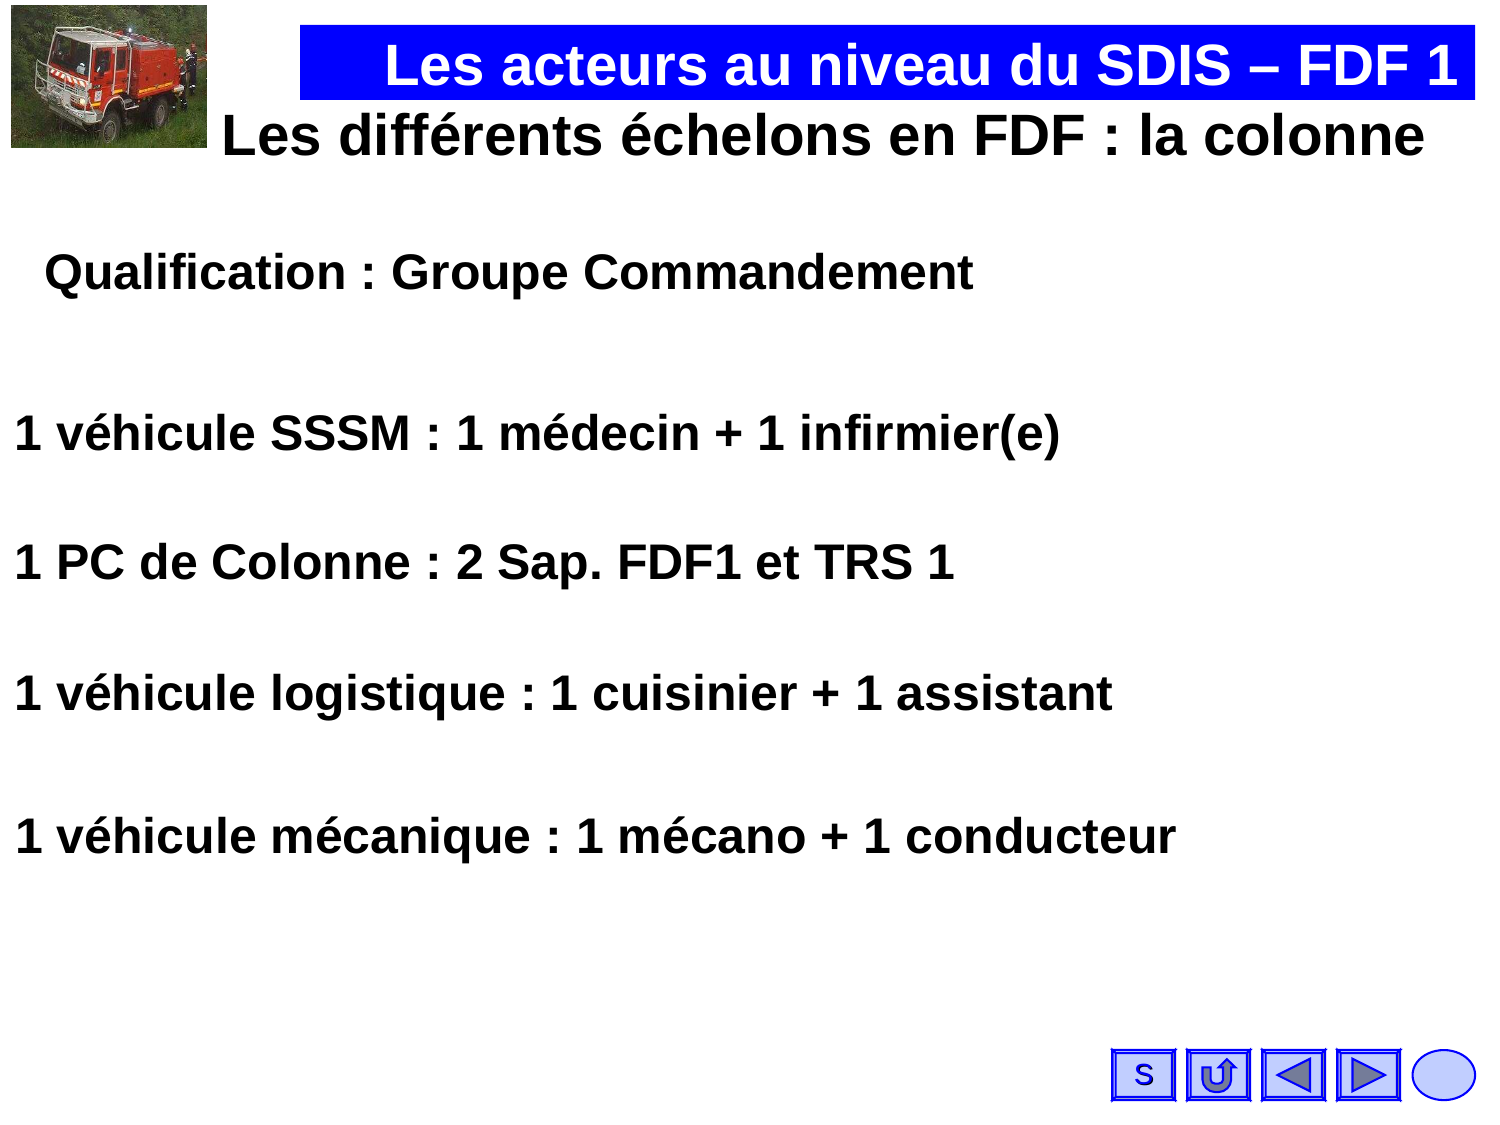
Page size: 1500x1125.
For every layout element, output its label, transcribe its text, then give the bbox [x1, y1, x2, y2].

picture [11, 5, 207, 148]
text_box Qualification : Groupe Commandement [29, 236, 991, 308]
text_box 1 véhicule SSSM : 1 médecin + 1 infirmier(e) [0, 397, 1211, 469]
text_box Les acteurs au niveau du SDIS – FDF 1 [300, 24, 1476, 100]
text_box 1 véhicule mécanique : 1 mécano + 1 conducteur [0, 800, 1194, 873]
text_box 1 PC de Colonne : 2 Sap. FDF1 et TRS 1 [0, 527, 972, 599]
text_box 1 véhicule logistique : 1 cuisinier + 1 assistant [0, 656, 1130, 729]
text_box [1412, 1050, 1476, 1101]
text_box Les différents échelons en FDF : la colonne [206, 94, 1447, 175]
